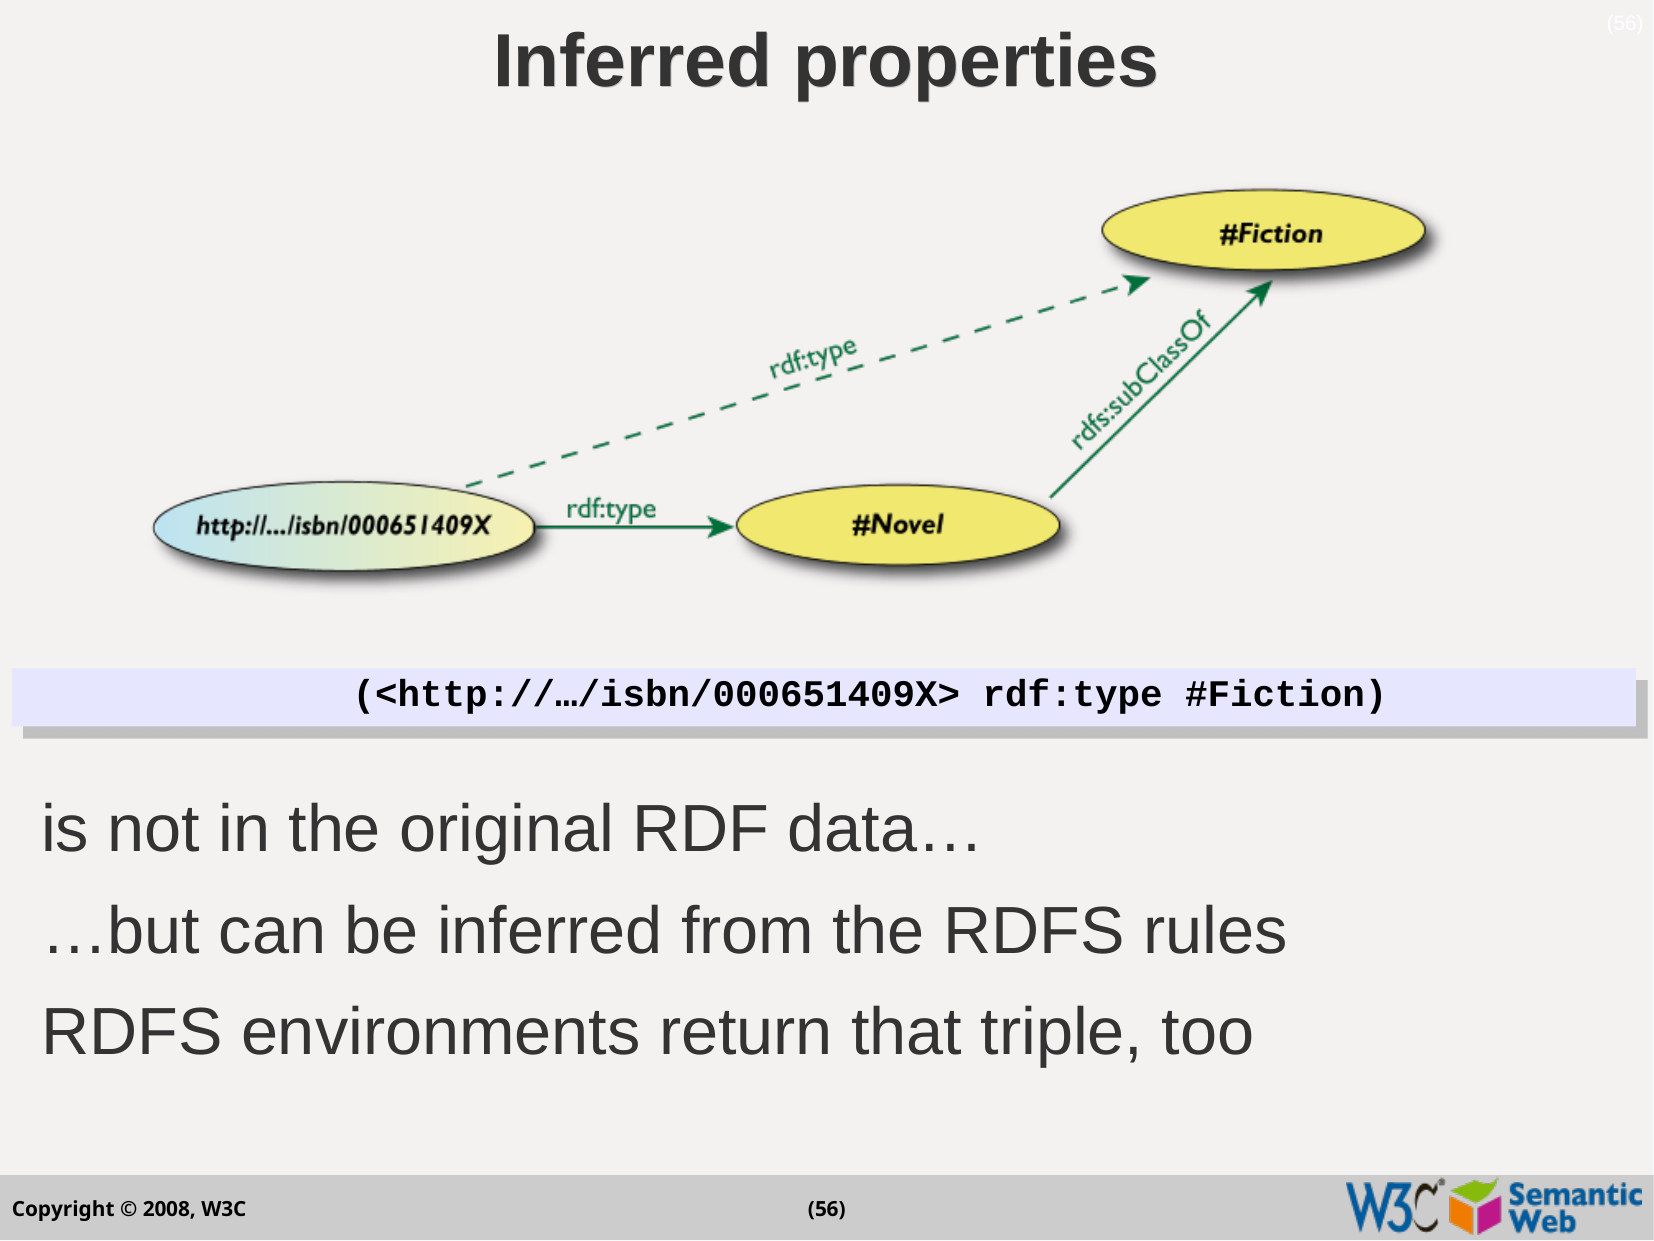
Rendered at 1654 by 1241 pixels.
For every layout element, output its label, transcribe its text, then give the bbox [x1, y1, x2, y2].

title Inferred properties [0, 0, 1654, 119]
picture [1346, 1175, 1642, 1235]
text_box (<http://…/isbn/000651409X> rdf:type #Fiction) [11, 668, 1636, 727]
list is not in the original RDF data… …but can be inferred from the RDFS rules RDFS environments return that triple, too [23, 791, 1625, 1087]
picture [142, 177, 1459, 605]
